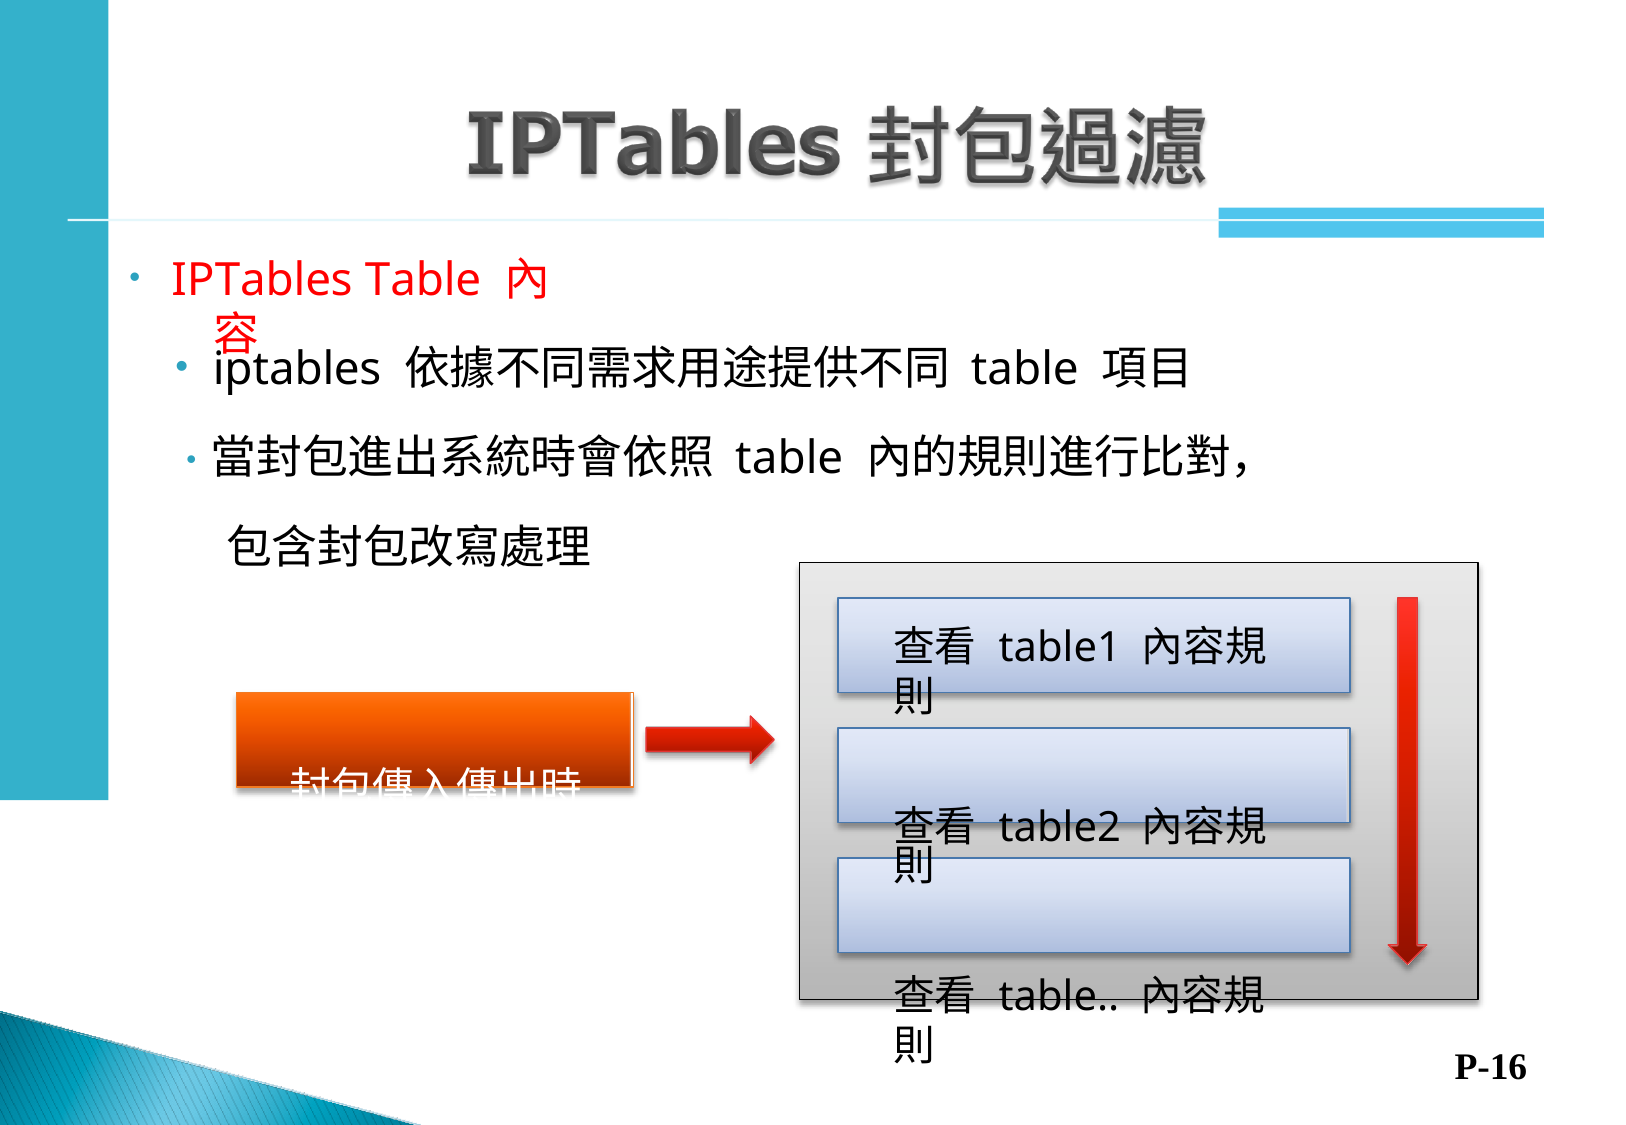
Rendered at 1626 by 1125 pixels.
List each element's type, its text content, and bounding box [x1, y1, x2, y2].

text_box [1246, 986, 1258, 990]
text_box [453, 81, 1218, 203]
text_box [905, 995, 922, 999]
text_box [1148, 987, 1159, 999]
text_box [1163, 987, 1174, 999]
text_box [1157, 991, 1165, 999]
text_box [1044, 1000, 1056, 1007]
text_box [1044, 990, 1057, 999]
text_box [1299, 599, 1349, 692]
text_box IPTables Table 內容 [125, 250, 567, 306]
text_box [1019, 1000, 1029, 1007]
text_box iptables 依據不同需求用途提供不同 table 項目 • 當封包進出系統時會依照 table 內的規則進行比對， 包含封包改寫處理 查看 table1 內容規則 封包傳入傳出時 查看 table2 內容規則 查看 table.. 內容規則 [171, 338, 1299, 936]
text_box [1246, 993, 1258, 997]
text_box [839, 859, 1349, 952]
text_box [800, 563, 1477, 999]
text_box [636, 711, 785, 781]
text_box [1299, 729, 1349, 822]
text_box [1246, 979, 1258, 984]
text_box [1079, 990, 1091, 997]
text_box [1193, 1002, 1210, 1009]
text_box [1195, 992, 1210, 999]
text_box P-16 [1452, 1042, 1532, 1090]
text_box [790, 558, 1488, 1016]
